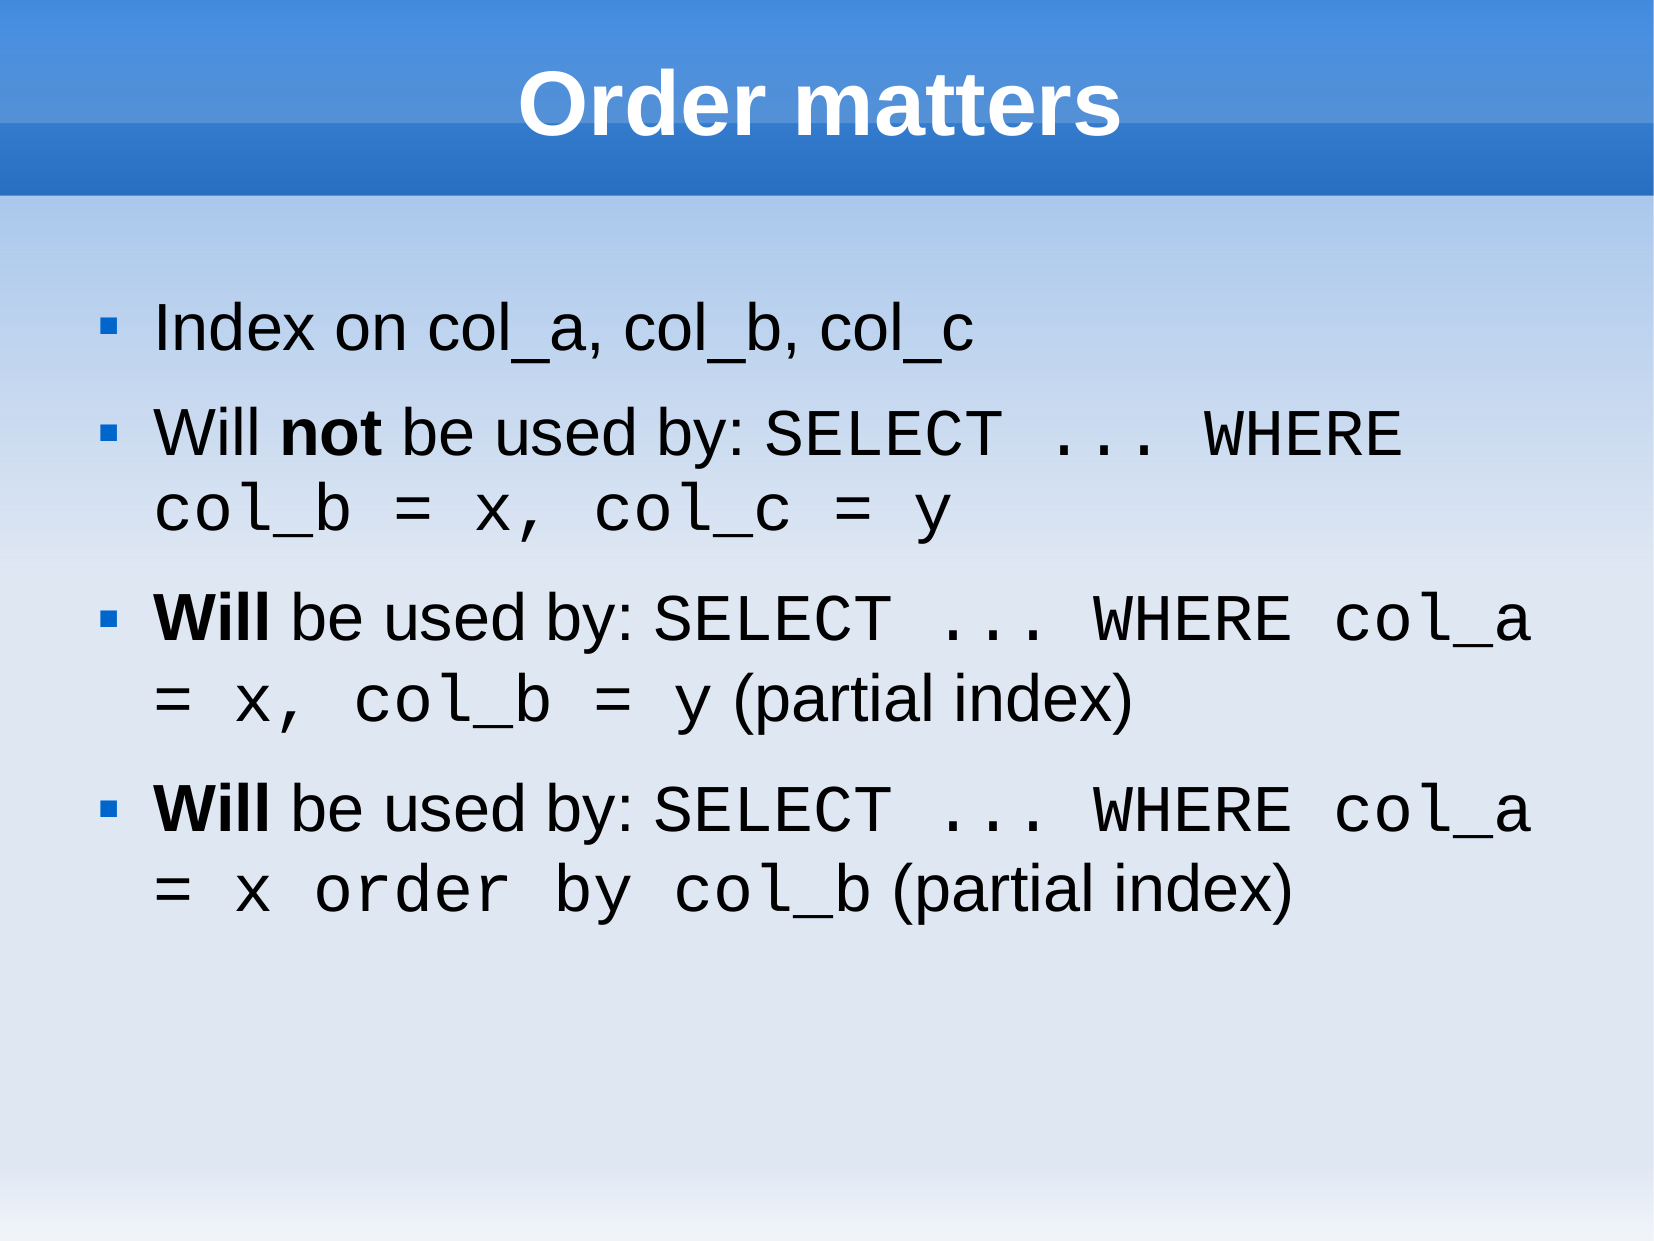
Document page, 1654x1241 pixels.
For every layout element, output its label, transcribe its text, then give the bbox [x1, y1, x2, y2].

list Index on col_a, col_b, col_c Will not be used by: SELECT ... WHERE col_b = x, col_c = y Will be used by: SELECT ... WHERE col_a = x, col_b = y (partial index) Will be used by: SELECT ... WHERE col_a = x order by col_b (partial index) [82, 290, 1571, 1109]
picture [0, 0, 1654, 1241]
title Order matters [76, 0, 1565, 208]
